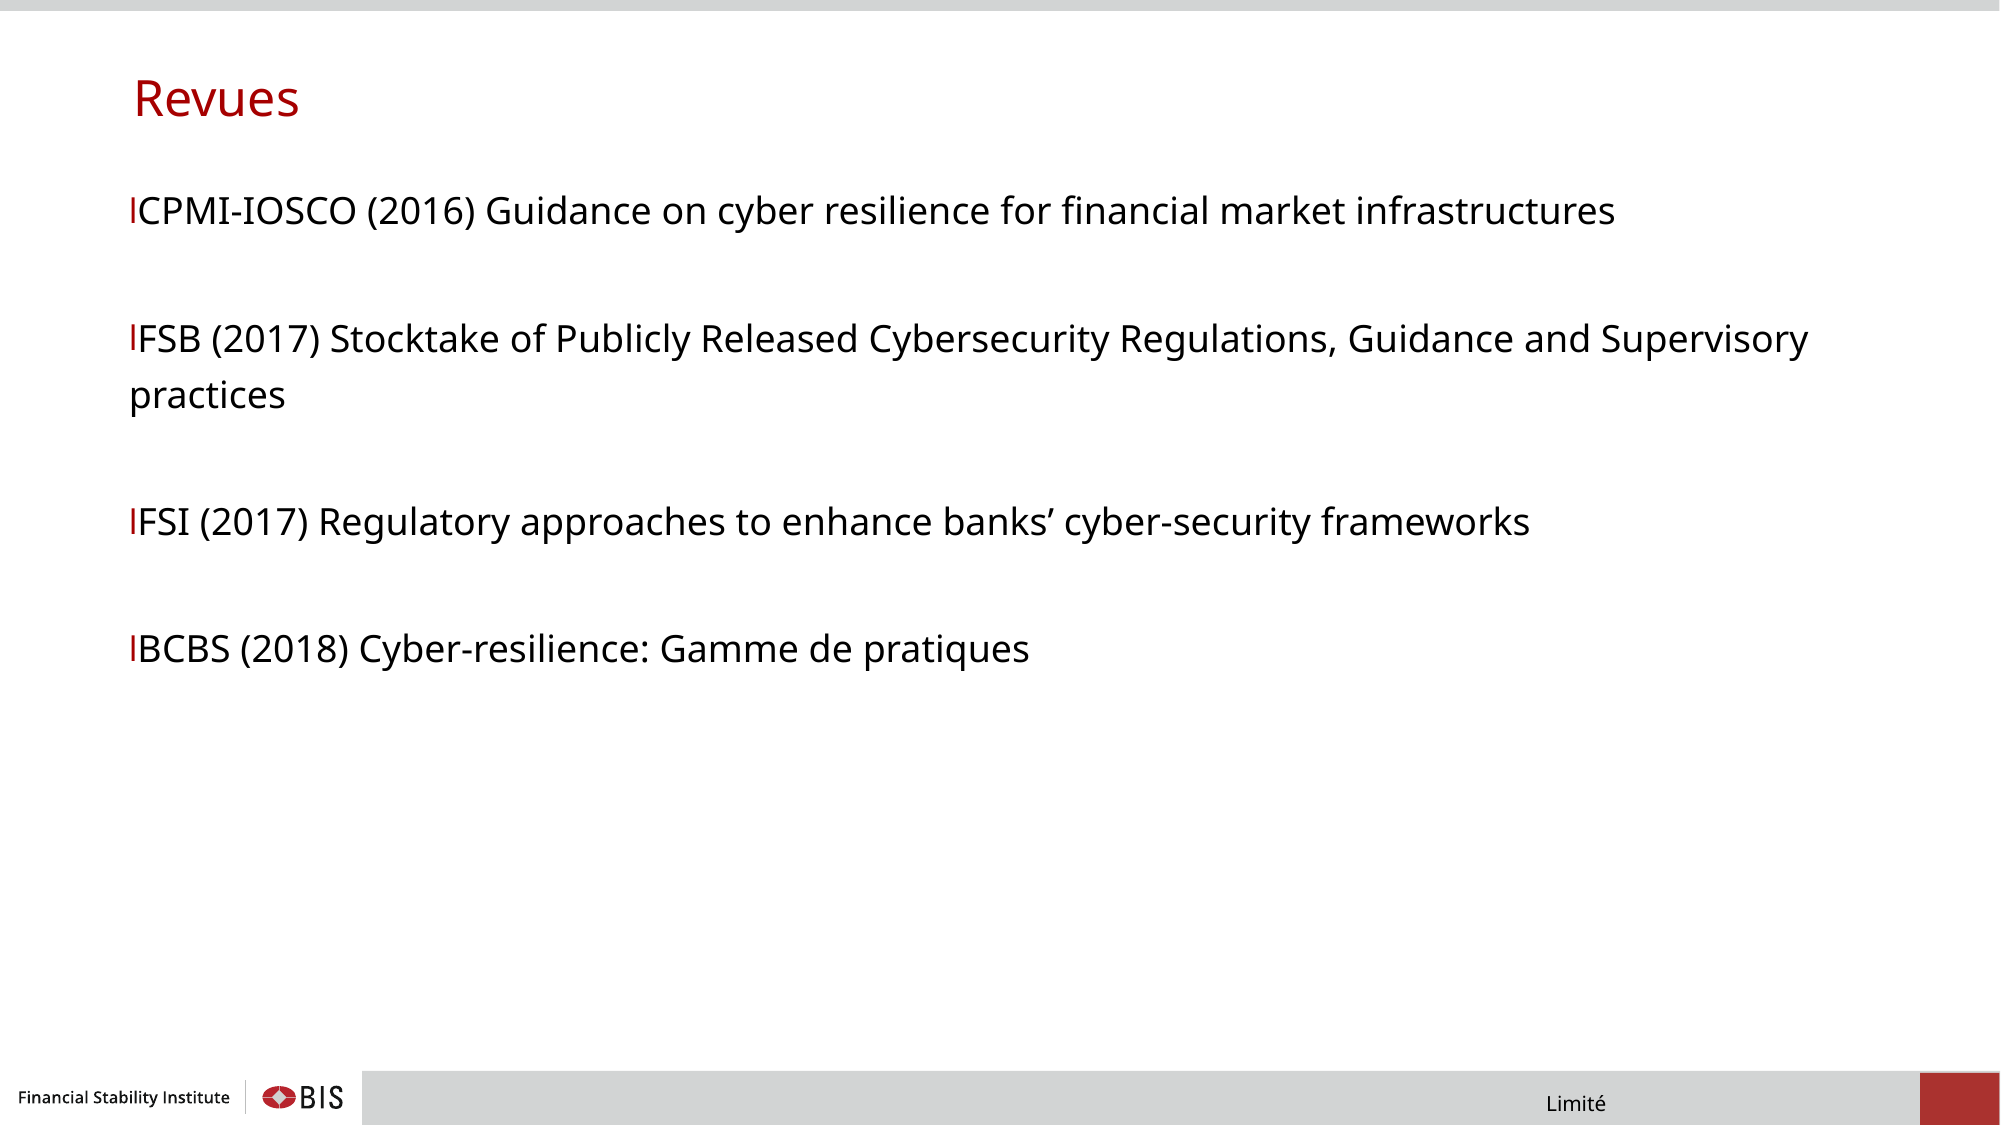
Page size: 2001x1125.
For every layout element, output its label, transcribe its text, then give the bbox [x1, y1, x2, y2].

text_box CPMI-IOSCO (2016) Guidance on cyber resilience for financial market infrastructures FSB (2017) Stocktake of Publicly Released Cybersecurity Regulations, Guidance and Supervisory practices FSI (2017) Regulatory approaches to enhance banks’ cyber-security frameworks BCBS (2018) Cyber-resilience: Gamme de pratiques [114, 172, 1875, 930]
title Revues [133, 66, 1768, 143]
